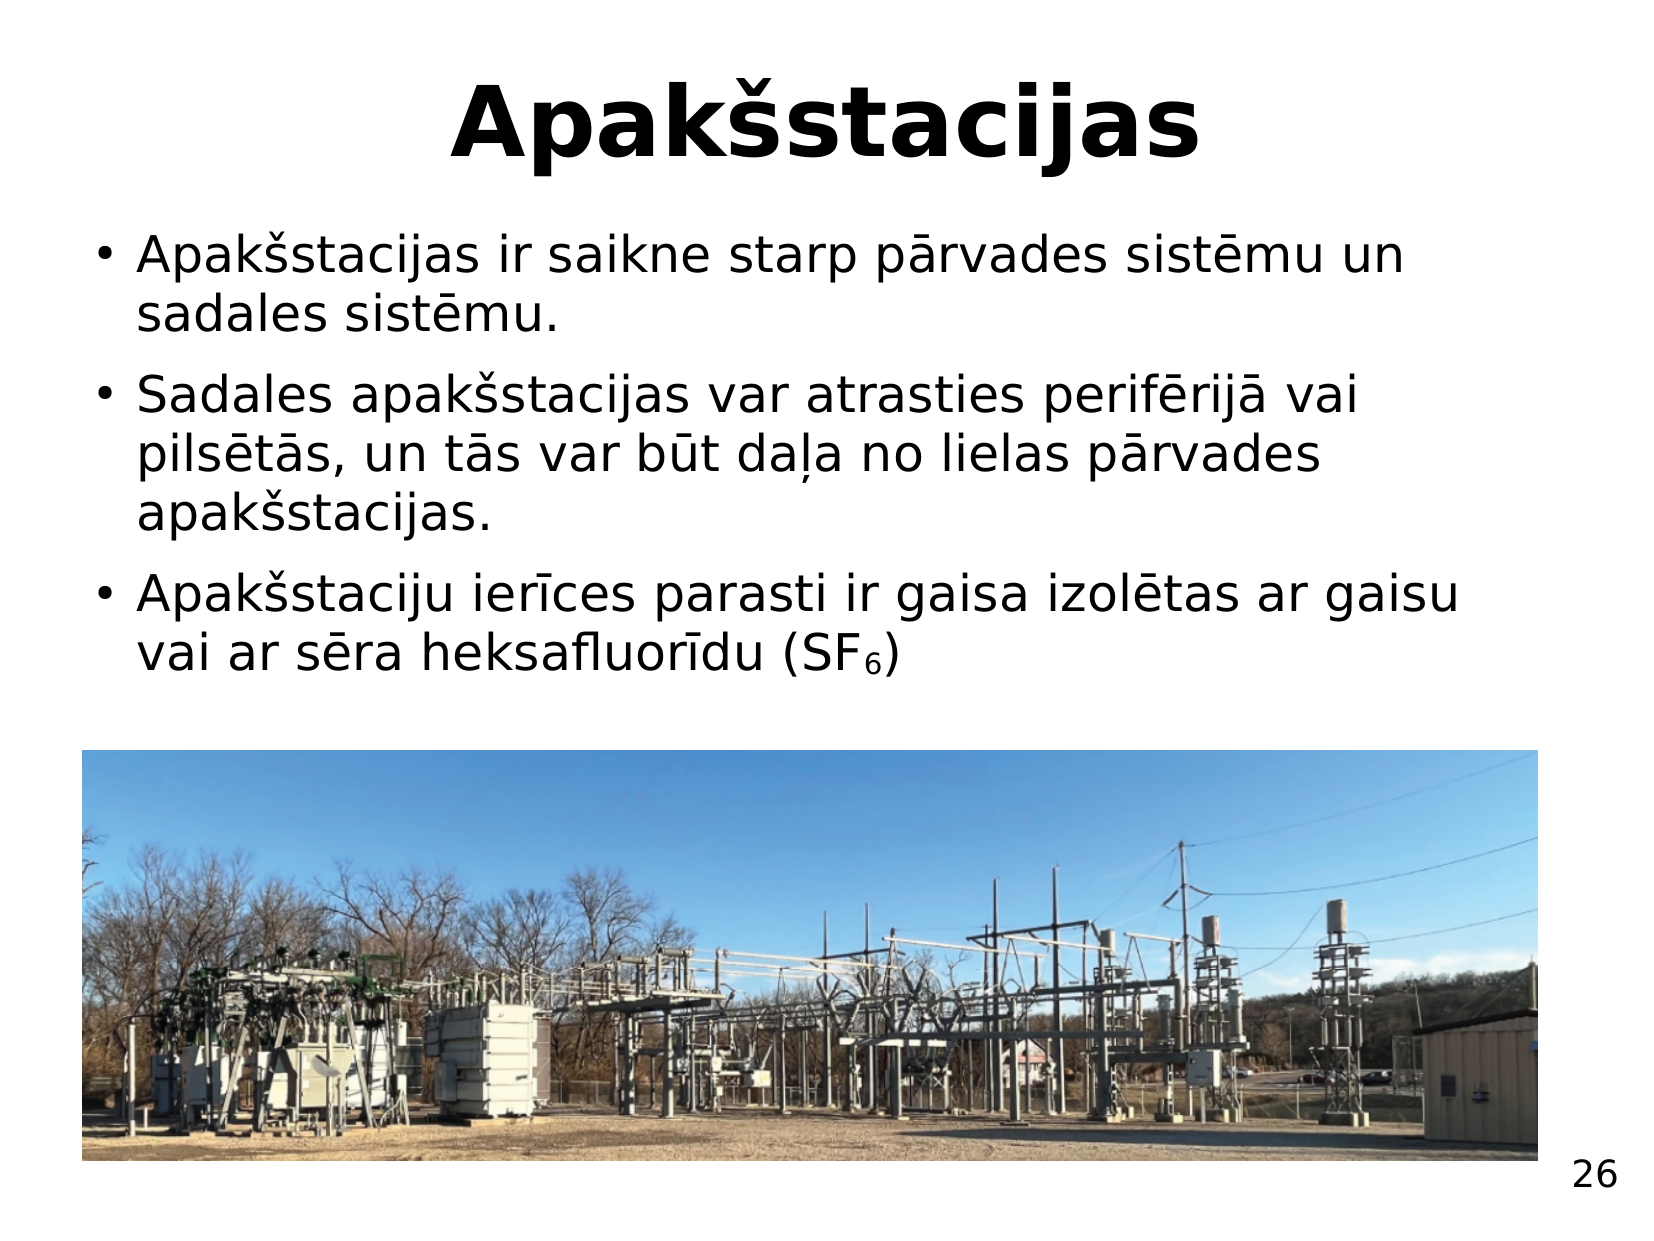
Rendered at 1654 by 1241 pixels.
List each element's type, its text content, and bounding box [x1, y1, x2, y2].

title Apakšstacijas [82, 49, 1571, 196]
list Apakšstacijas ir saikne starp pārvades sistēmu un sadales sistēmu. Sadales apakšstacijas var atrasties perifērijā vai pilsētās, un tās var būt daļa no lielas pārvades apakšstacijas. Apakšstaciju ierīces parasti ir gaisa izolētas ar gaisu vai ar sēra heksafluorīdu (SF6) [82, 225, 1538, 683]
picture [82, 726, 1538, 1185]
